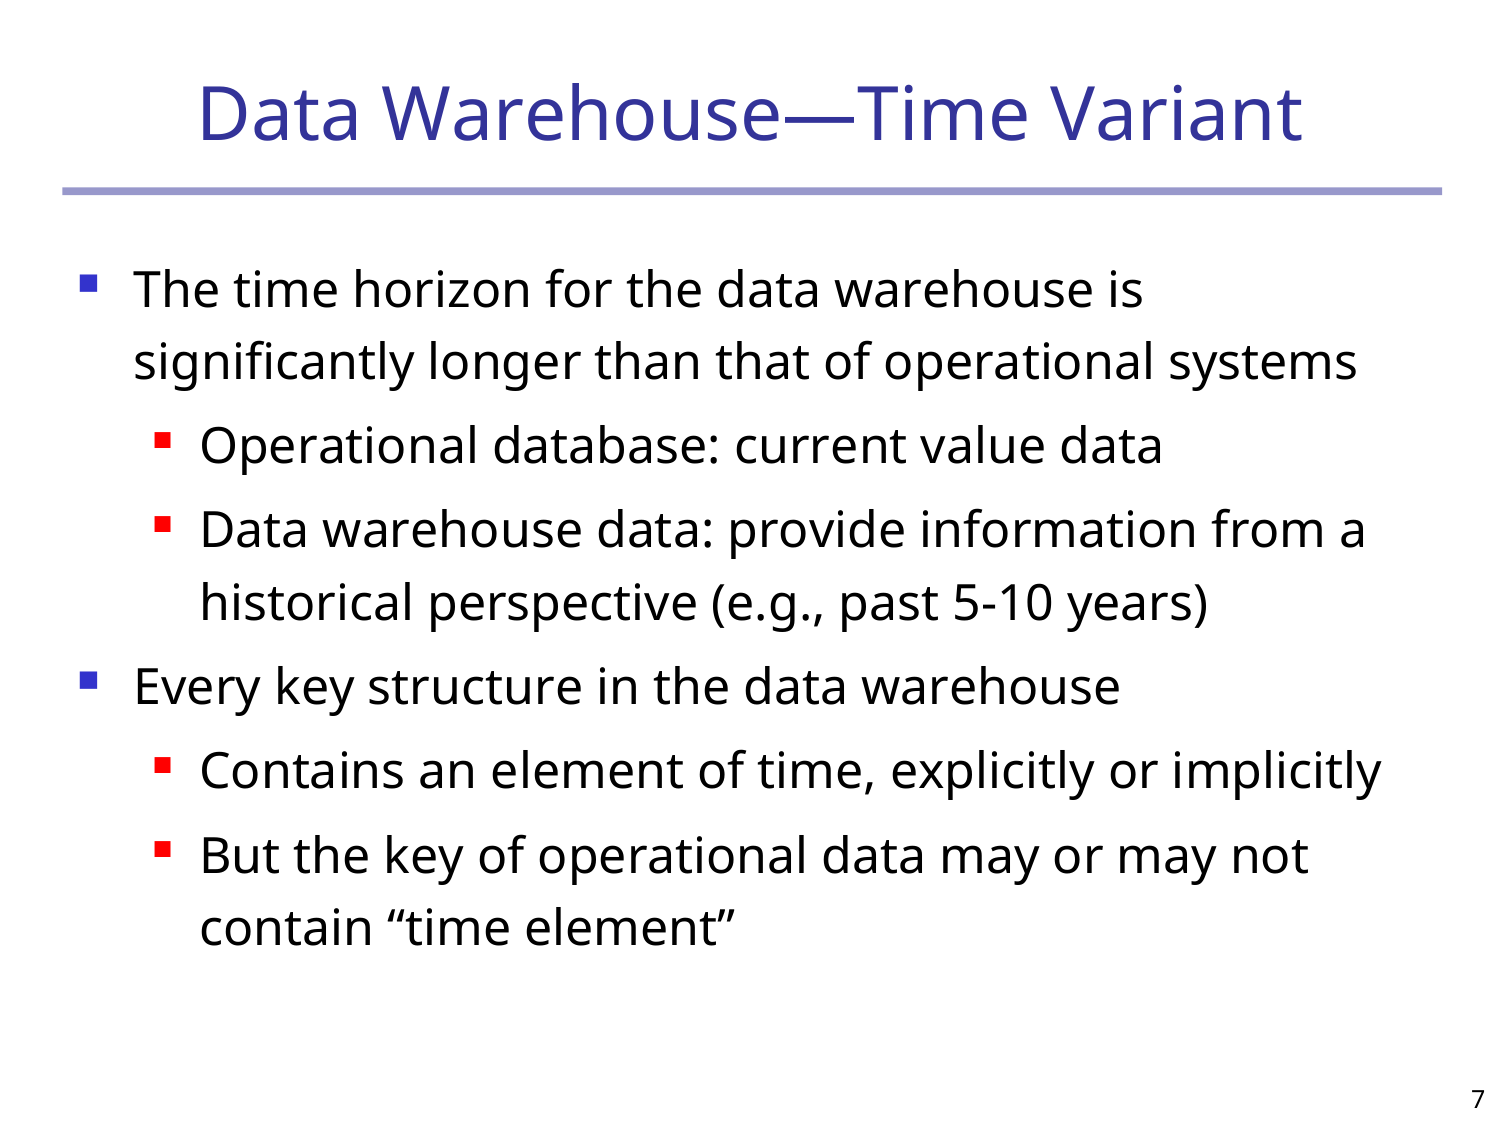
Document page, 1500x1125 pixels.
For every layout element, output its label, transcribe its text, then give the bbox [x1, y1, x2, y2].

title Data Warehouse—Time Variant [62, 49, 1438, 163]
list The time horizon for the data warehouse is significantly longer than that of operational systems Operational database: current value data Data warehouse data: provide information from a historical perspective (e.g., past 5-10 years) Every key structure in the data warehouse Contains an element of time, explicitly or implicitly But the key of operational data may or may not contain “time element” [62, 237, 1426, 1125]
text_box <number> [1426, 1050, 1500, 1125]
